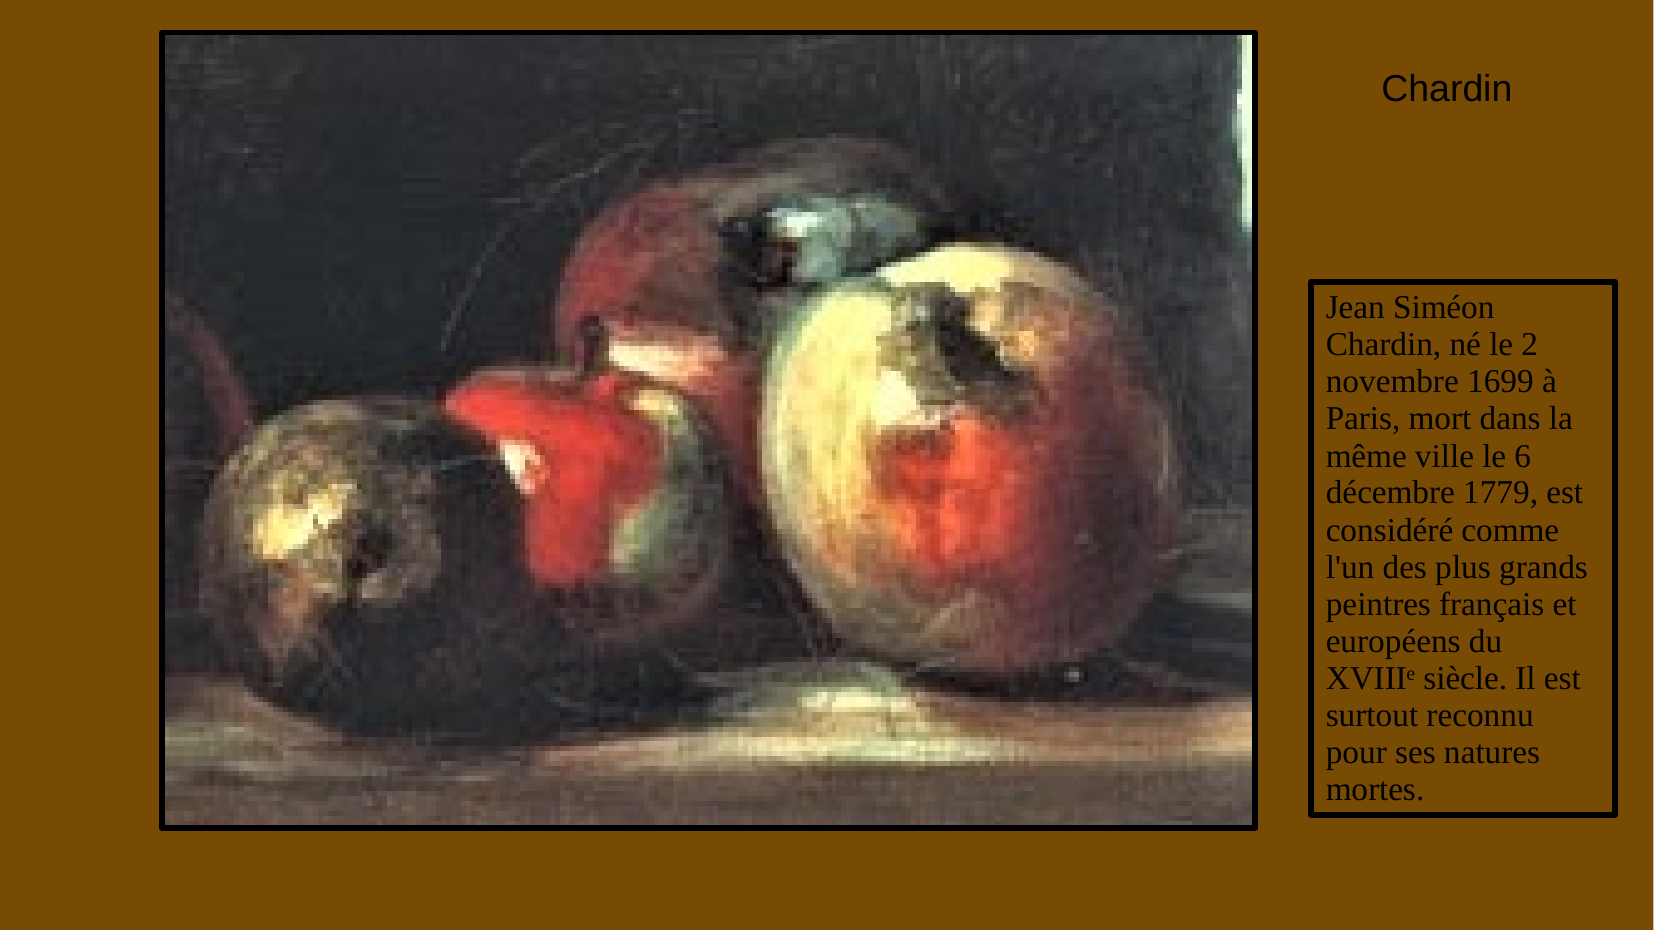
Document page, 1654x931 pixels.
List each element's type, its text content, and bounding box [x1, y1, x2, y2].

picture [165, 35, 1252, 826]
title Chardin [1334, 47, 1560, 130]
text_box Jean Siméon Chardin, né le 2 novembre 1699 à Paris, mort dans la même ville le 6 décembre 1779, est considéré comme l'un des plus grands peintres français et européens du XVIIIᵉ siècle. Il est surtout reconnu pour ses natures mortes. [1311, 281, 1615, 815]
